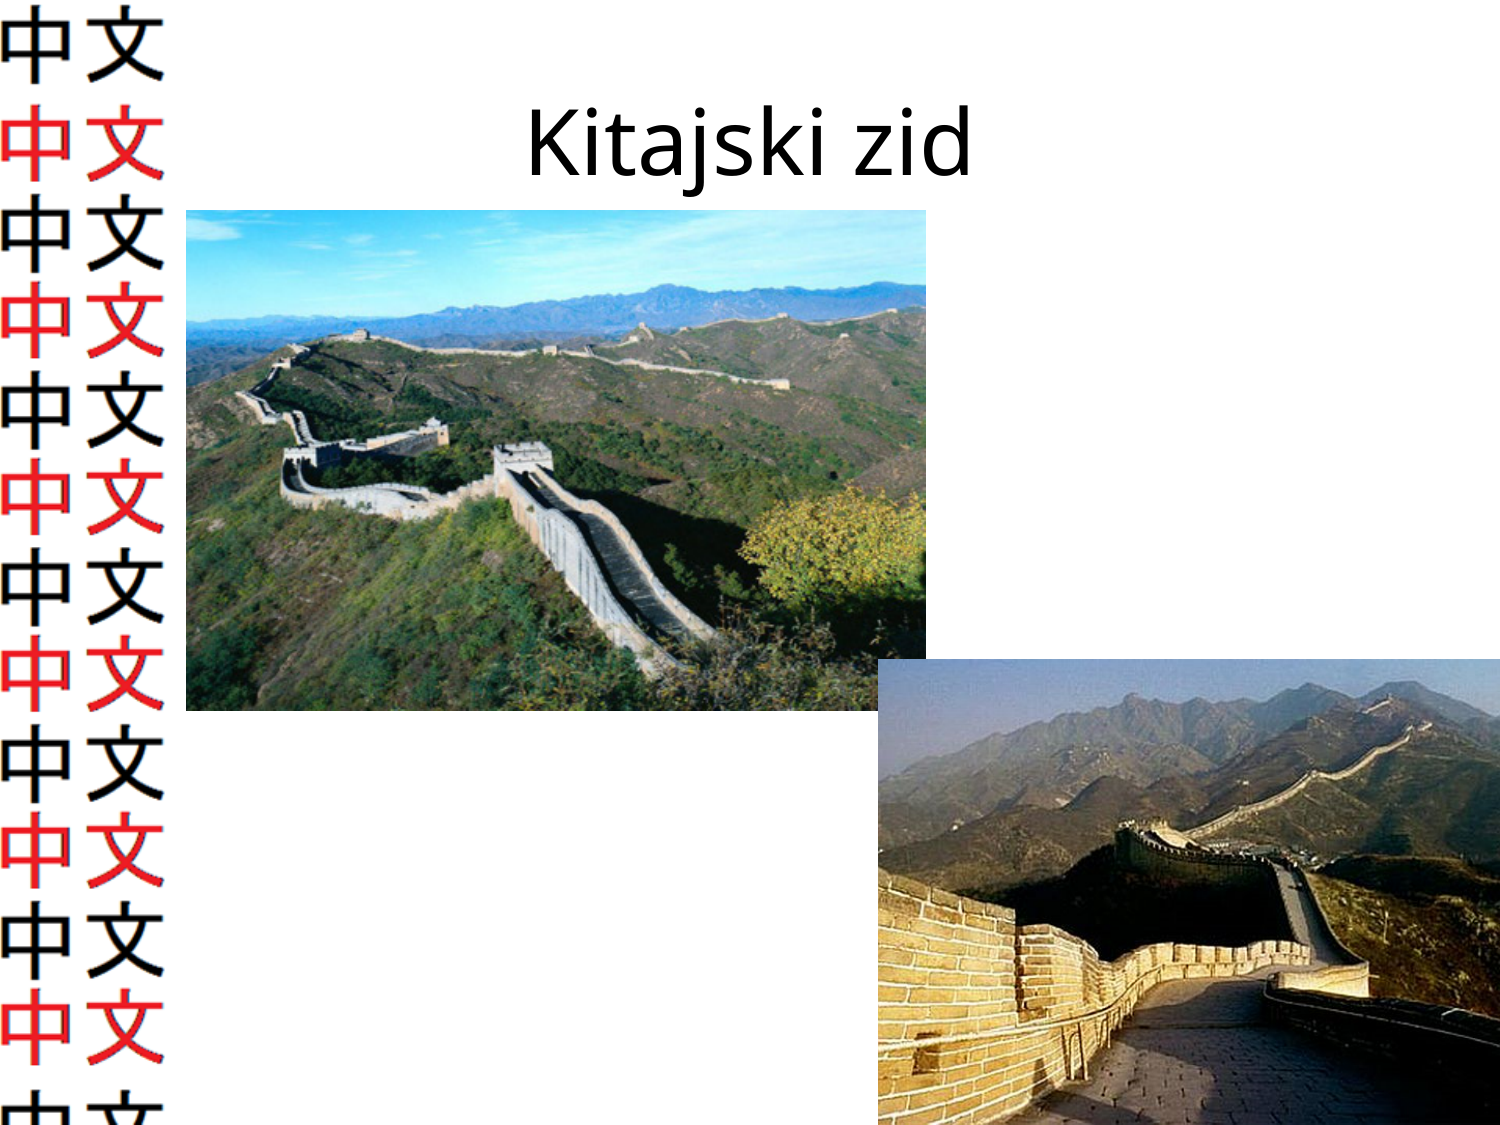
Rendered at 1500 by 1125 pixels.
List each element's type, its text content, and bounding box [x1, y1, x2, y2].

picture [0, 0, 1500, 1125]
title Kitajski zid [186, 45, 1425, 233]
